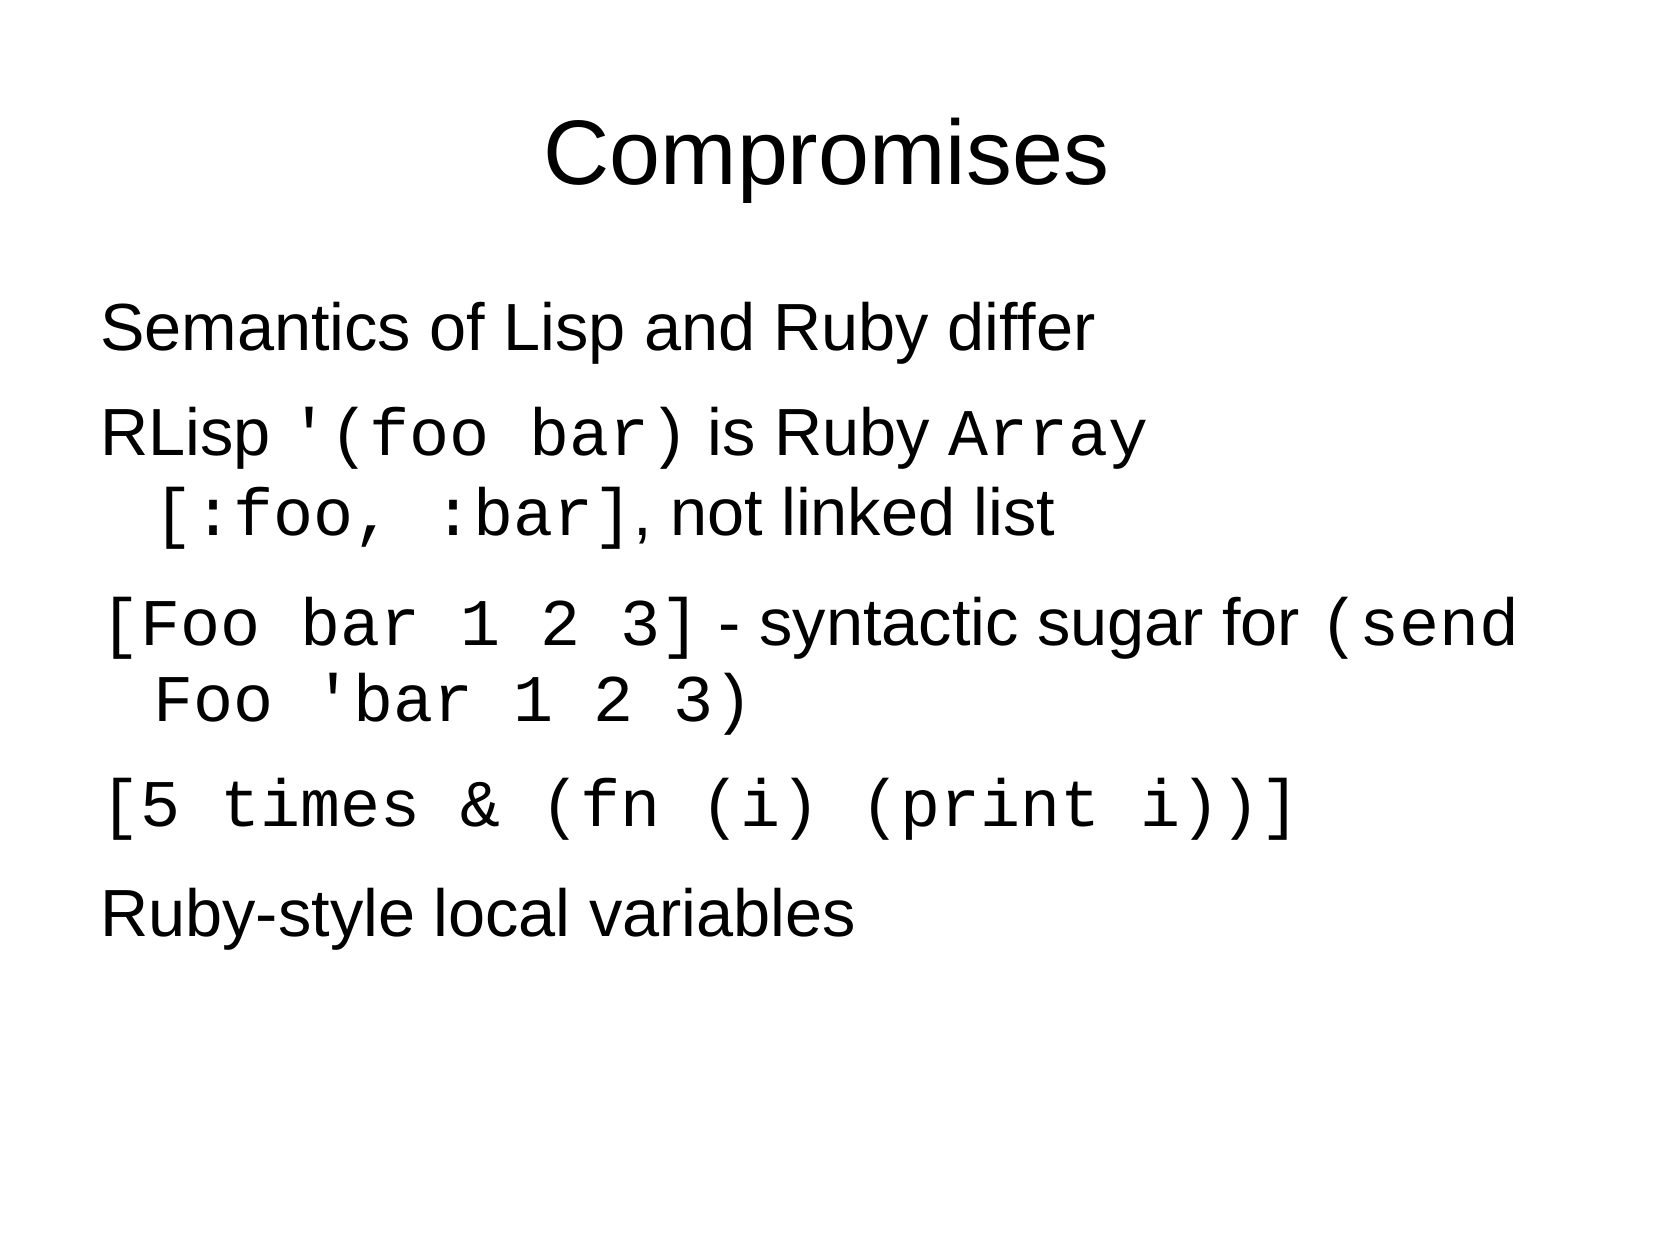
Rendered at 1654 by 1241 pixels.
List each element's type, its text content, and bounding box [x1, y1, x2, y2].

list Semantics of Lisp and Ruby differ RLisp '(foo bar) is Ruby Array [:foo, :bar], not linked list [Foo bar 1 2 3] - syntactic sugar for (send Foo 'bar 1 2 3) [5 times & (fn (i) (print i))] Ruby-style local variables [82, 290, 1571, 1094]
title Compromises [82, 56, 1571, 250]
